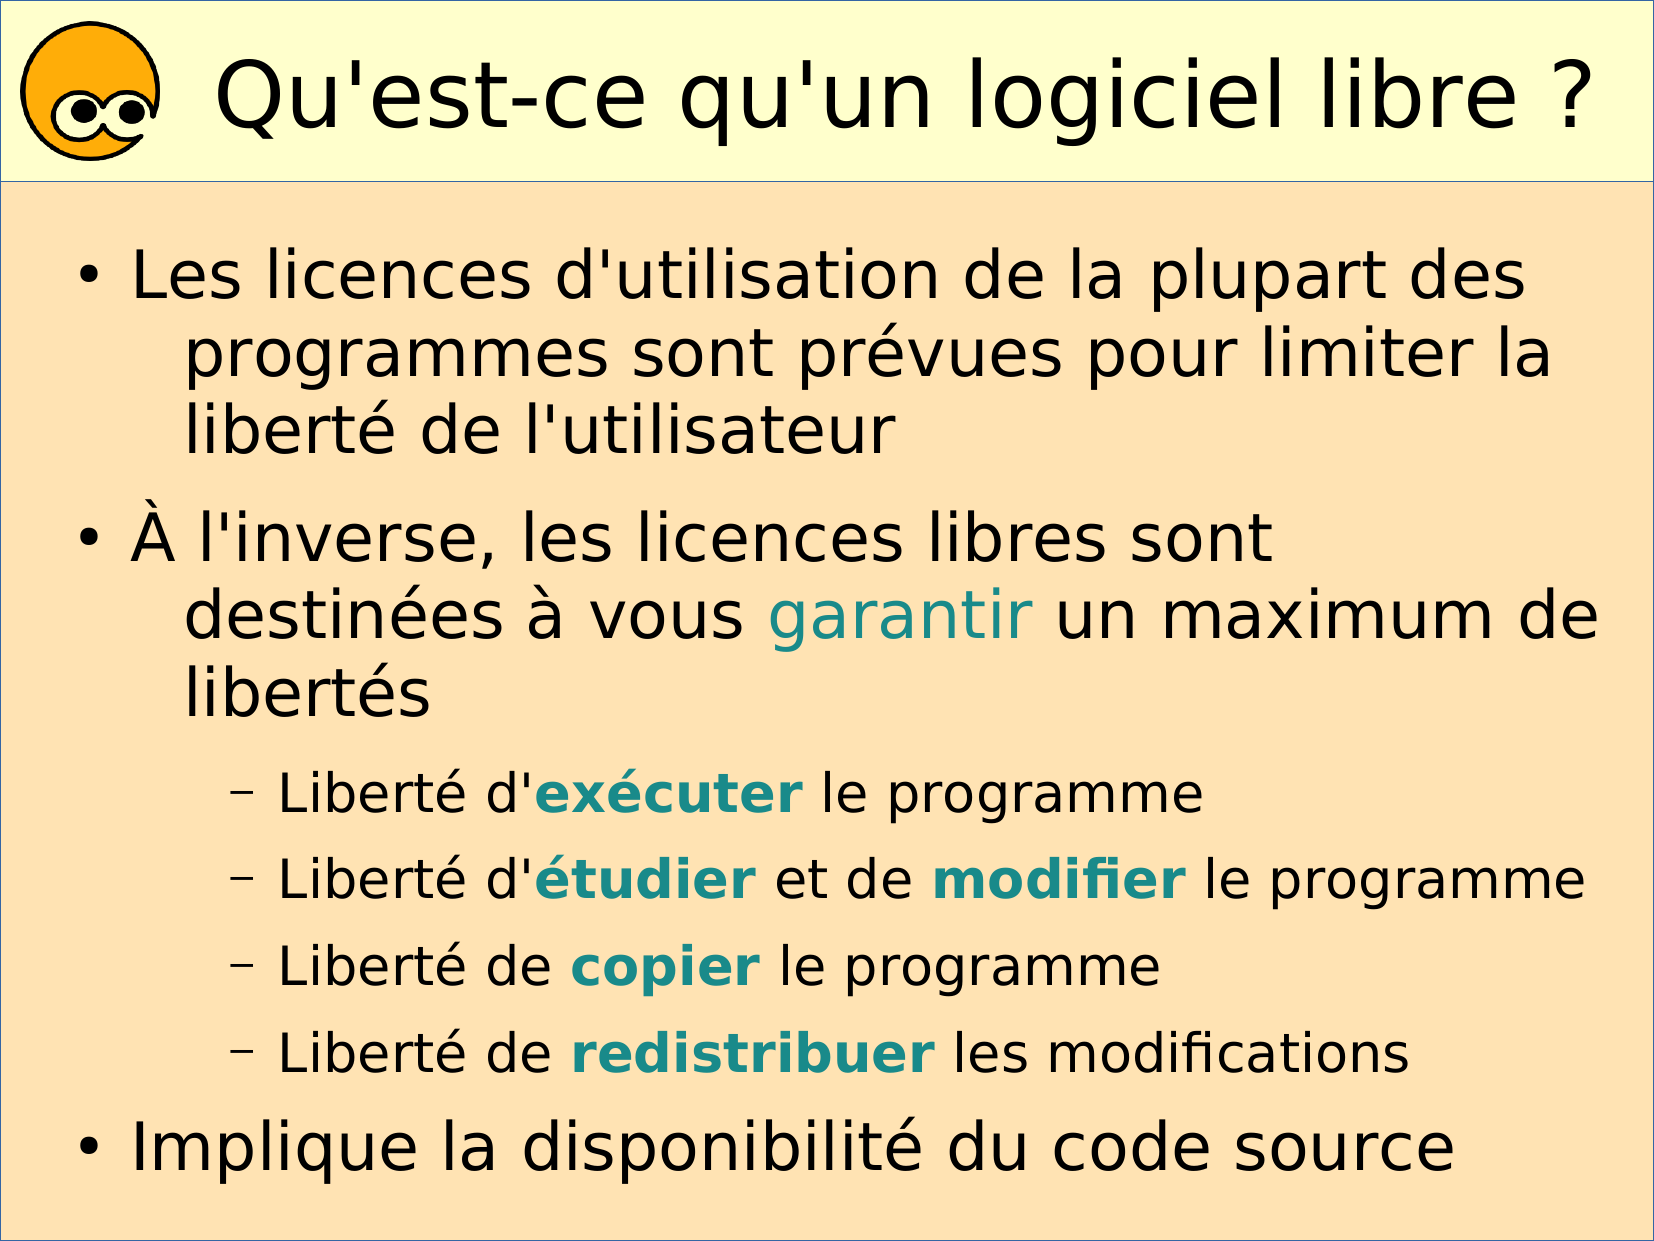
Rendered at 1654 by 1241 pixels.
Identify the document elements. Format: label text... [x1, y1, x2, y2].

picture [20, 21, 160, 161]
list Les licences d'utilisation de la plupart des programmes sont prévues pour limiter la liberté de l'utilisateur À l'inverse, les licences libres sont destinées à vous garantir un maximum de libertés Liberté d'exécuter le programme Liberté d'étudier et de modifier le programme Liberté de copier le programme Liberté de redistribuer les modifications Implique la disponibilité du code source [41, 236, 1609, 1109]
title Qu'est-ce qu'un logiciel libre ? [207, 35, 1607, 156]
